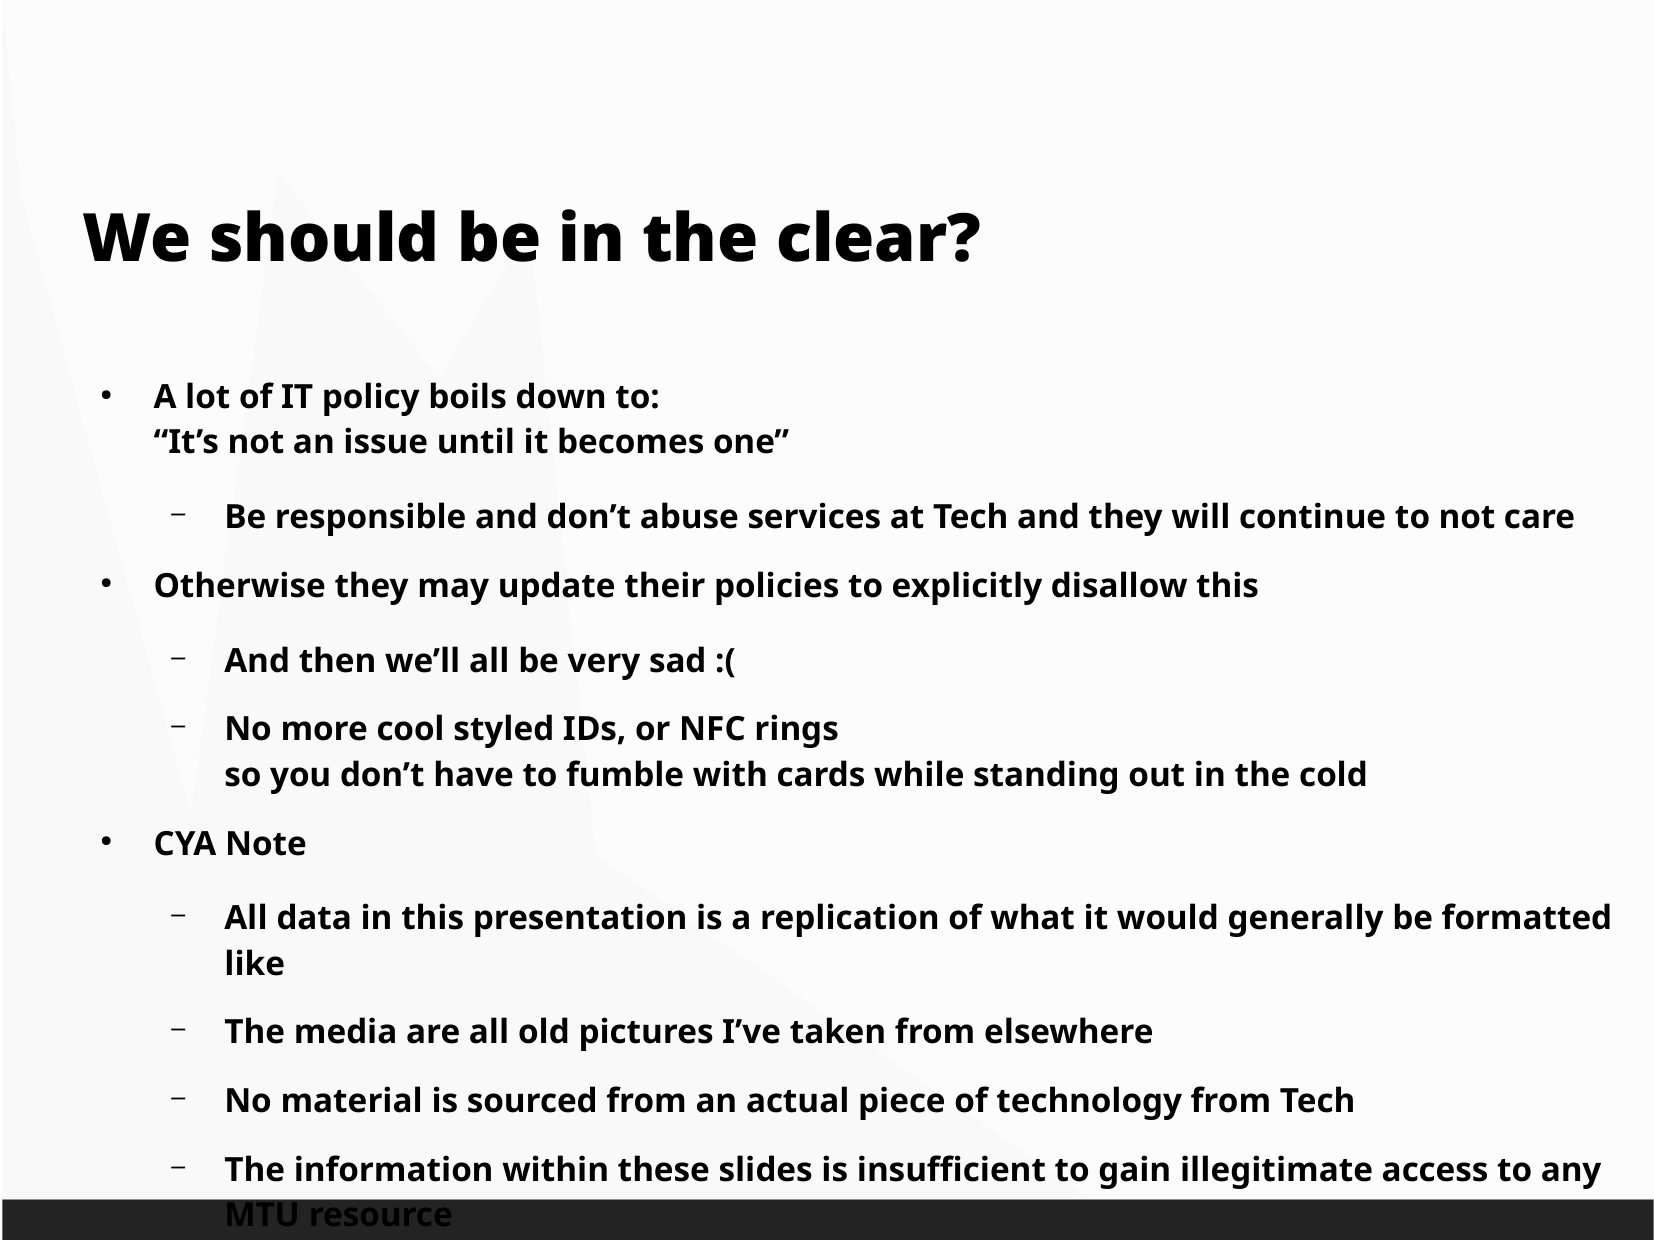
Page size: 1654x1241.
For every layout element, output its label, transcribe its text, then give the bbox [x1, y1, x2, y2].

list A lot of IT policy boils down to: “It’s not an issue until it becomes one” Be responsible and don’t abuse services at Tech and they will continue to not care Otherwise they may update their policies to explicitly disallow this And then we’ll all be very sad :( No more cool styled IDs, or NFC rings so you don’t have to fumble with cards while standing out in the cold CYA Note All data in this presentation is a replication of what it would generally be formatted like The media are all old pictures I’ve taken from elsewhere No material is sourced from an actual piece of technology from Tech The information within these slides is insufficient to gain illegitimate access to any MTU resource [82, 372, 1654, 1194]
title We should be in the clear? [82, 132, 1571, 340]
picture [2, 0, 1654, 1241]
